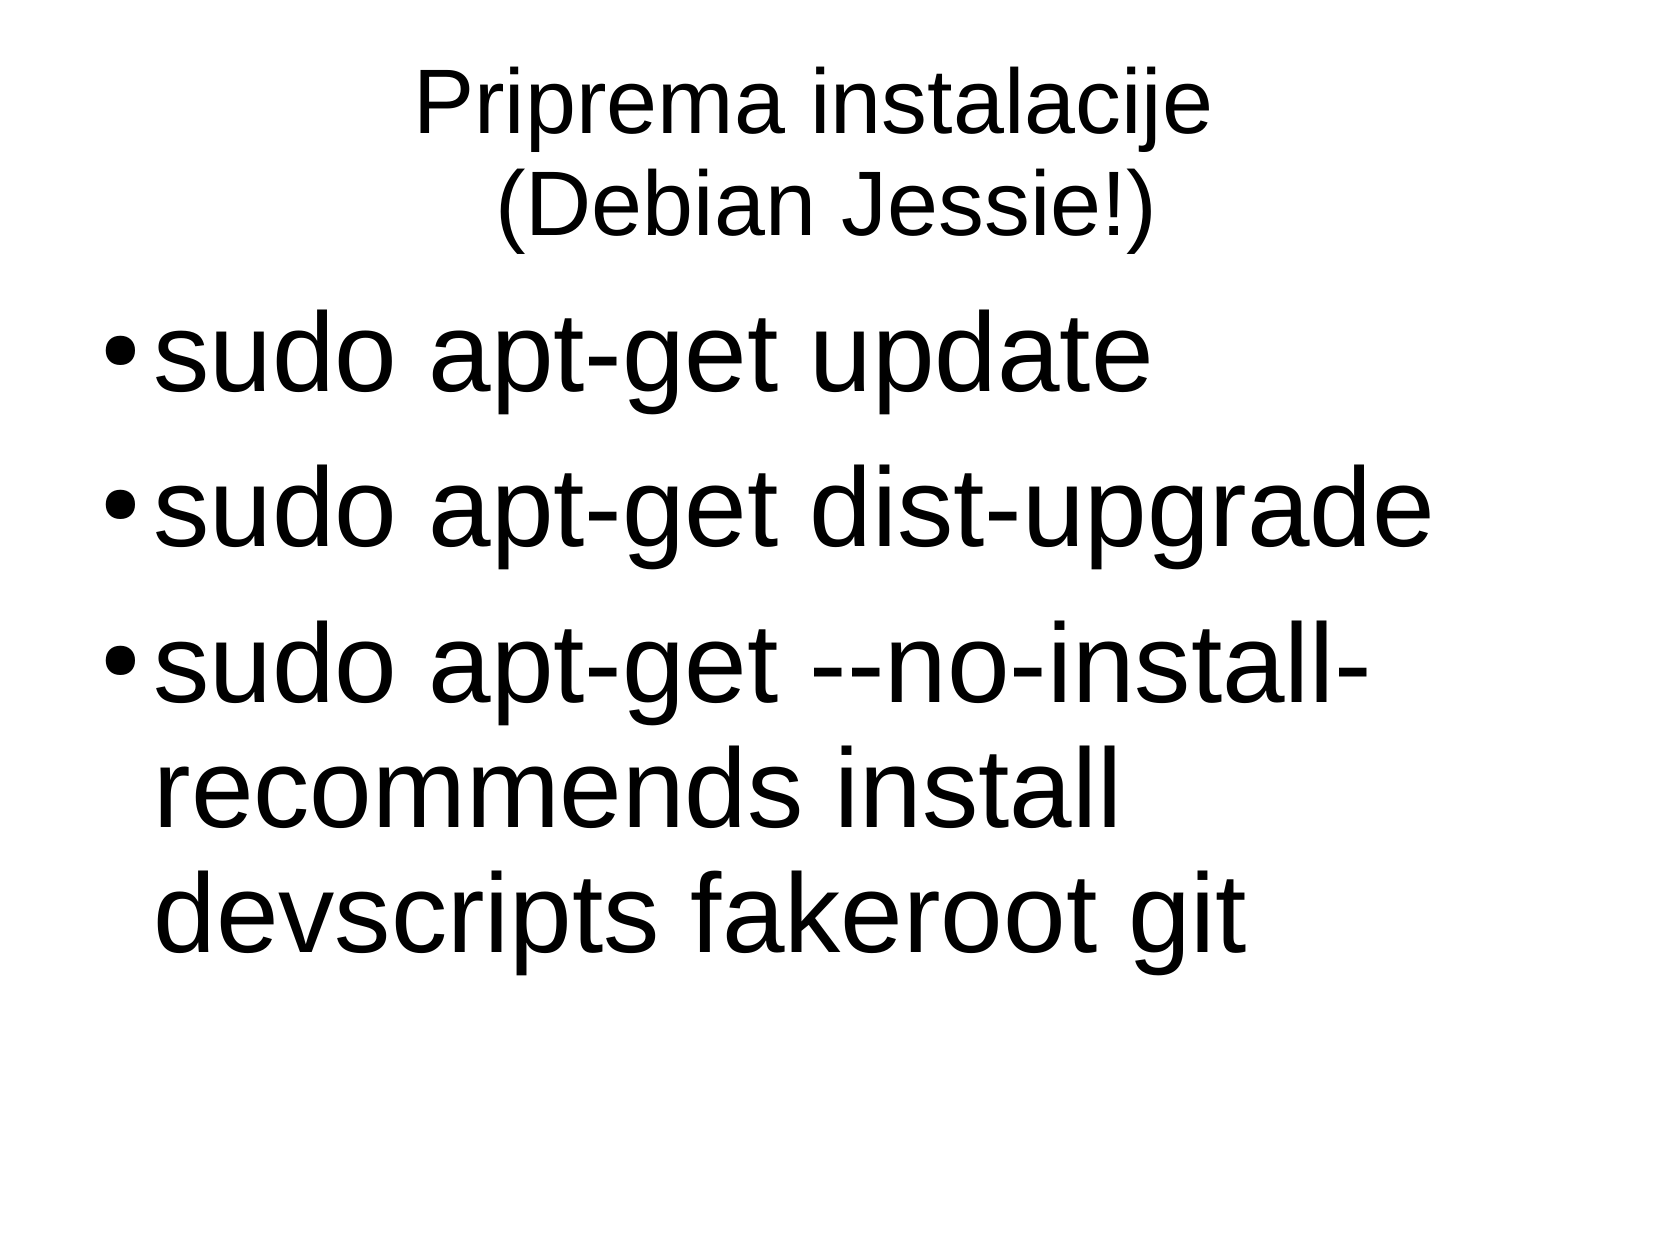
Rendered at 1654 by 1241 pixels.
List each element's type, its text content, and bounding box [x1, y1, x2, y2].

title Priprema instalacije (Debian Jessie!) [82, 49, 1571, 257]
list sudo apt-get update sudo apt-get dist-upgrade sudo apt-get --no-install-recommends install devscripts fakeroot git [82, 290, 1538, 1010]
